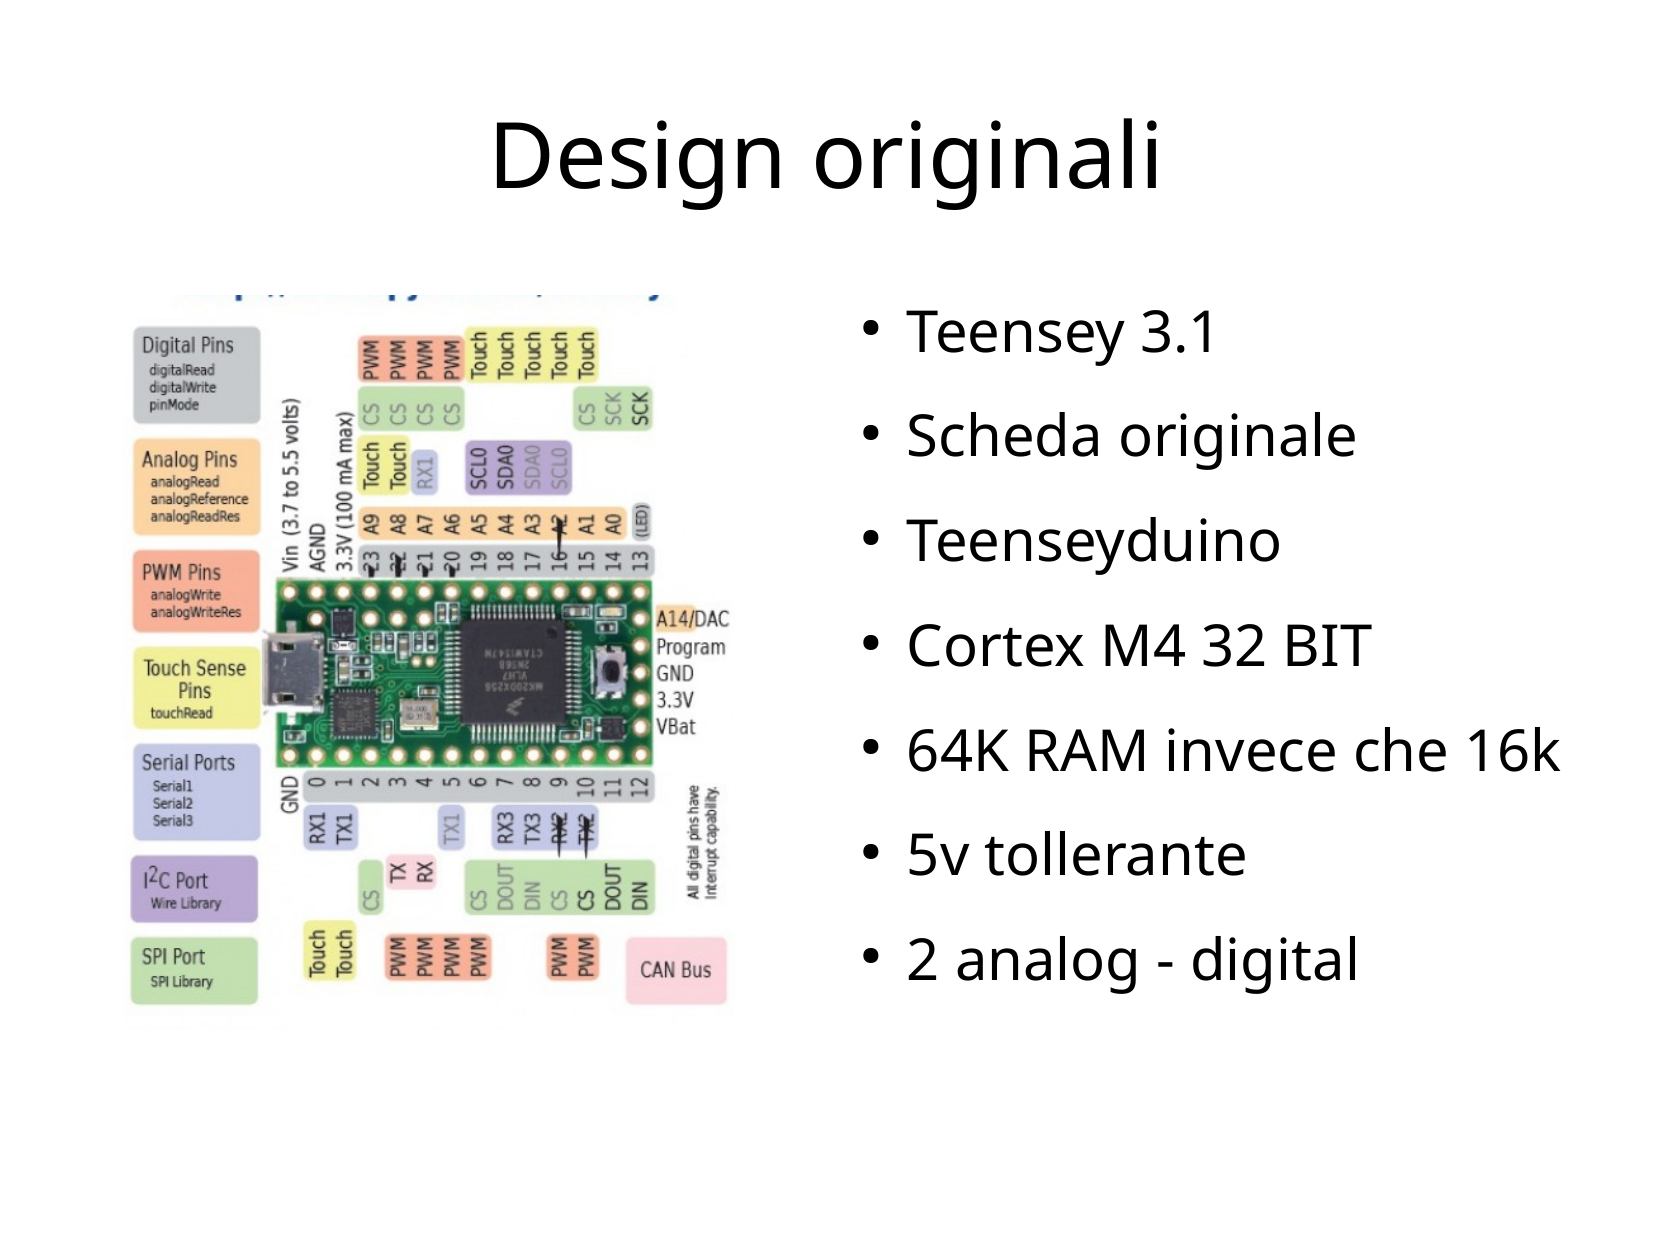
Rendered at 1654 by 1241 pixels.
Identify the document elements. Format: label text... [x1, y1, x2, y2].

picture [120, 295, 736, 1032]
list Teensey 3.1 Scheda originale Teenseyduino Cortex M4 32 BIT 64K RAM invece che 16k 5v tollerante 2 analog - digital [845, 290, 1572, 1010]
title Design originali [82, 49, 1571, 257]
